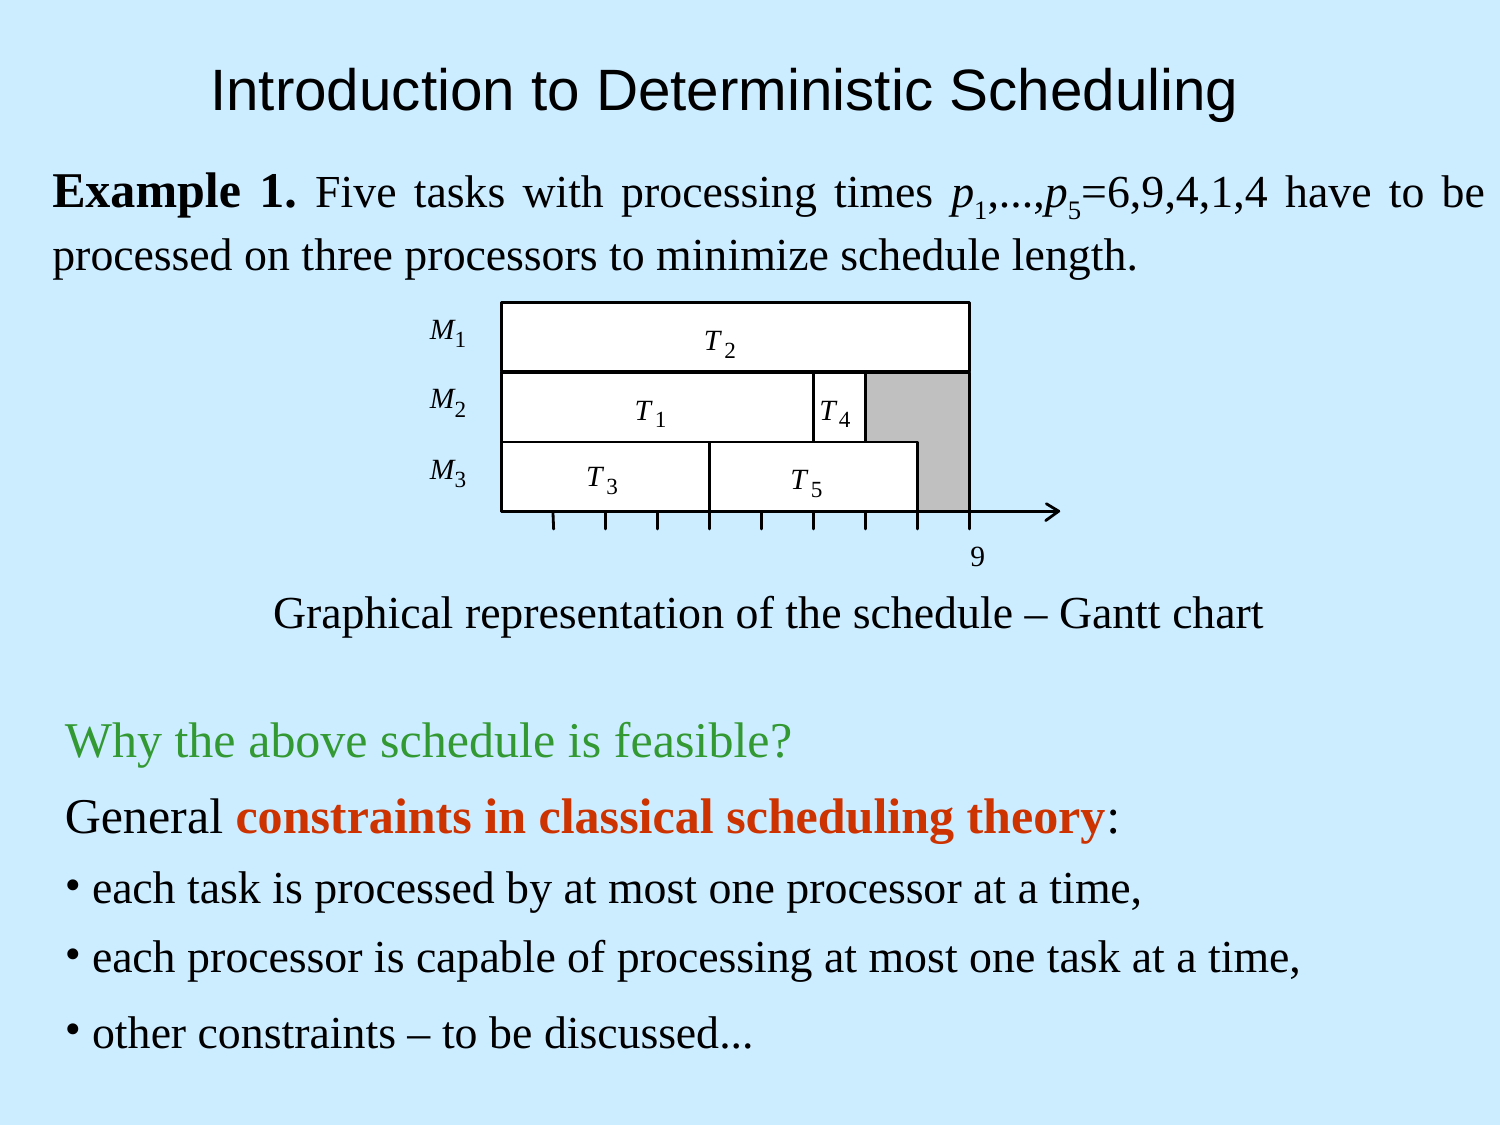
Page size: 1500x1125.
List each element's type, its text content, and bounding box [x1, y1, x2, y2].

text_box Why the above schedule is feasible? General constraints in classical scheduling theory: each task is processed by at most one processor at a time, each processor is capable of processing at most one task at a time, other constraints – to be discussed... [49, 699, 1500, 1065]
chart [425, 299, 1063, 572]
title Introduction to Deterministic Scheduling [0, 12, 1450, 163]
text_box Graphical representation of the schedule – Gantt chart [87, 575, 1450, 646]
text_box Example 1. Five tasks with processing times p1,...,p5=6,9,4,1,4 have to be processed on three processors to minimize schedule length. [37, 149, 1500, 288]
